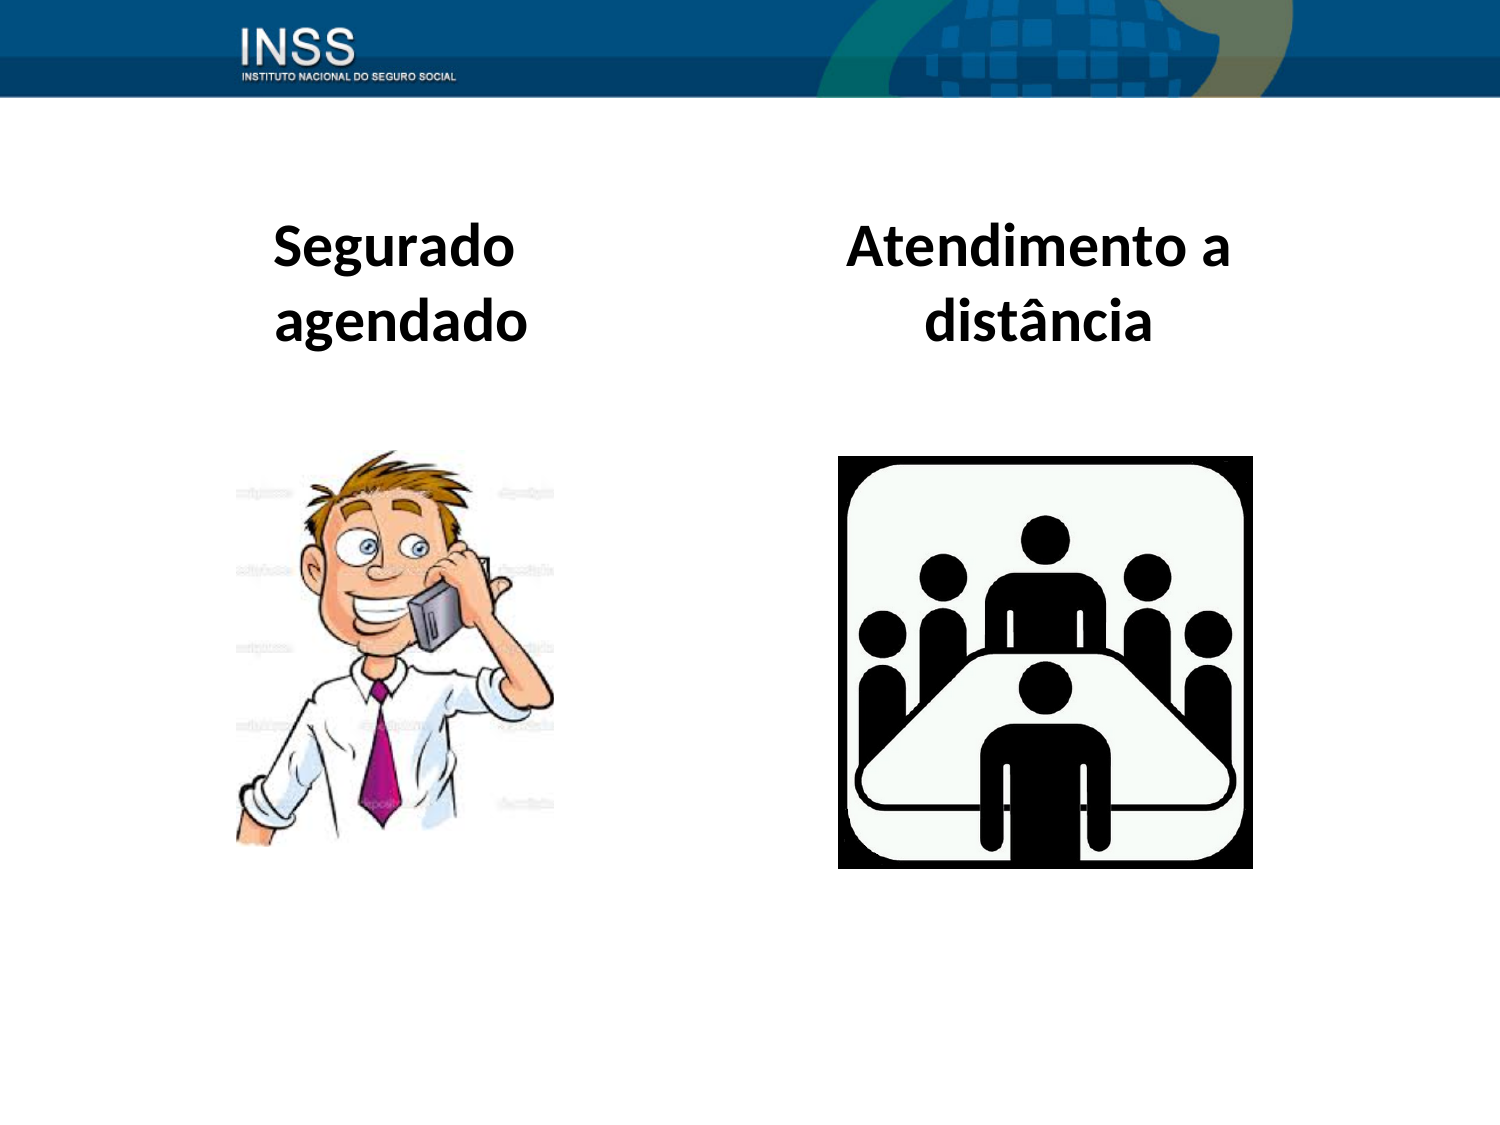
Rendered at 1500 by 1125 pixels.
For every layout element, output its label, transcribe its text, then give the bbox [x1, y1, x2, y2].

picture [838, 456, 1253, 869]
picture [0, 0, 1500, 98]
text_box Atendimento a distância [802, 196, 1276, 362]
text_box Segurado agendado [165, 196, 639, 362]
picture [236, 450, 554, 847]
